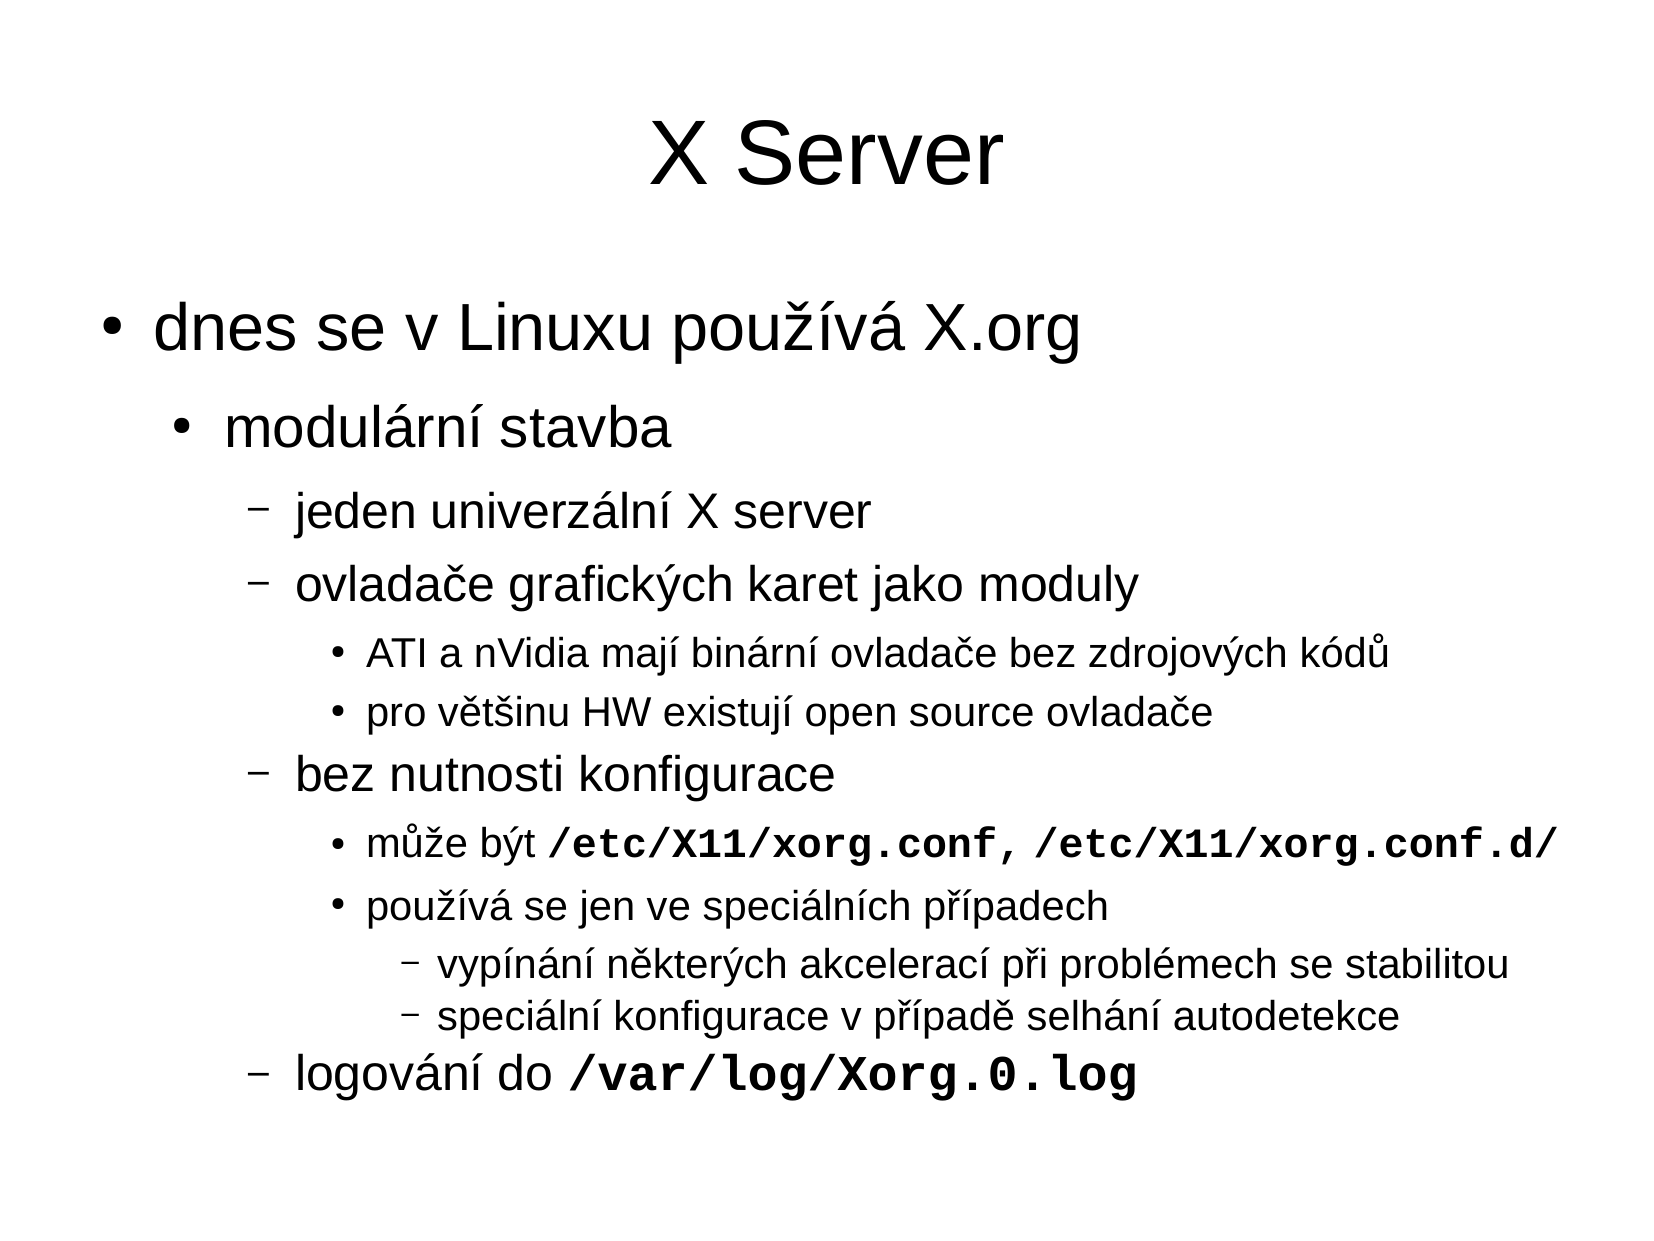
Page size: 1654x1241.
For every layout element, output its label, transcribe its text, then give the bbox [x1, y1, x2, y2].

title X Server [82, 56, 1571, 250]
list dnes se v Linuxu používá X.org modulární stavba jeden univerzální X server ovladače grafických karet jako moduly ATI a nVidia mají binární ovladače bez zdrojových kódů pro většinu HW existují open source ovladače bez nutnosti konfigurace může být /etc/X11/xorg.conf, /etc/X11/xorg.conf.d/ používá se jen ve speciálních případech vypínání některých akcelerací při problémech se stabilitou speciální konfigurace v případě selhání autodetekce logování do /var/log/Xorg.0.log [82, 290, 1595, 1106]
